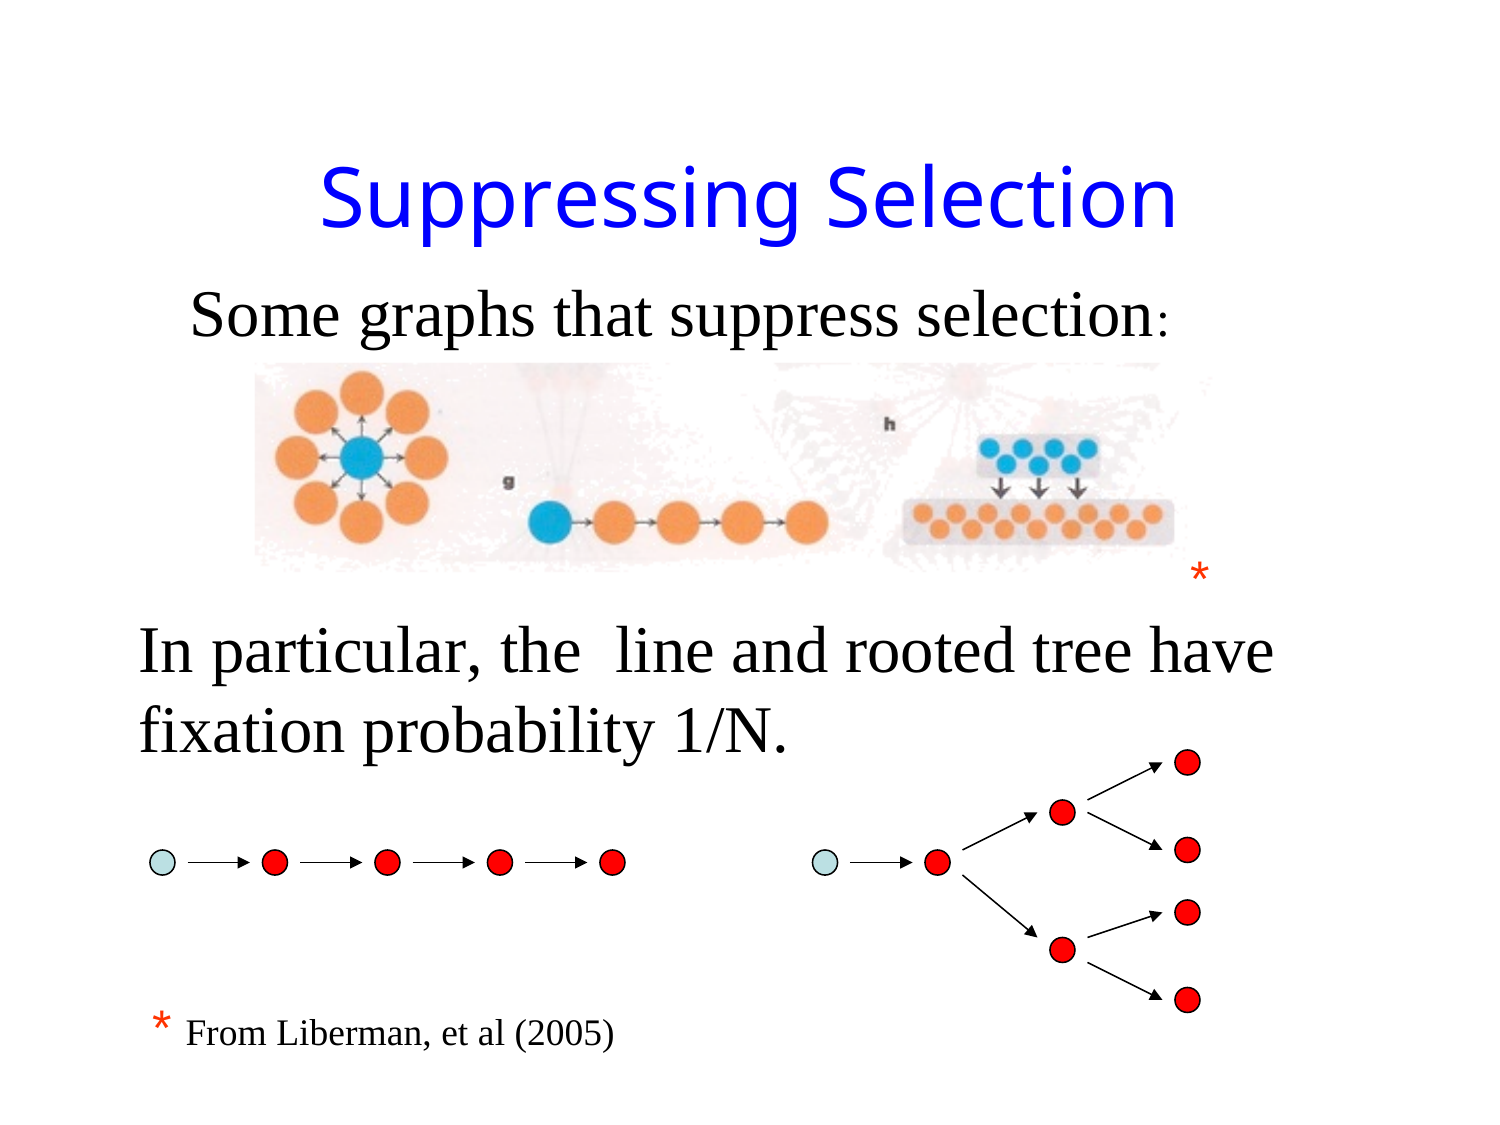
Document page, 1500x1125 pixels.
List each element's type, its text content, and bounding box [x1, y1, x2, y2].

text_box [599, 849, 625, 876]
text_box * From Liberman, et al (2005) [137, 987, 863, 1063]
text_box [149, 849, 175, 876]
text_box [1174, 837, 1201, 863]
text_box [924, 849, 951, 876]
text_box * [1175, 538, 1238, 615]
title Suppressing Selection [112, 99, 1388, 288]
text_box [1174, 987, 1201, 1013]
text_box [1174, 749, 1201, 775]
text_box [812, 849, 838, 876]
text_box [487, 849, 513, 876]
text_box [1174, 899, 1201, 925]
text_box [1049, 799, 1075, 826]
picture [253, 361, 1219, 577]
text_box [1049, 937, 1075, 963]
text_box [262, 849, 288, 876]
text_box [374, 849, 400, 876]
text_box Some graphs that suppress selection: [174, 262, 1376, 358]
text_box In particular, the line and rooted tree have fixation probability 1/N. [123, 597, 1329, 774]
